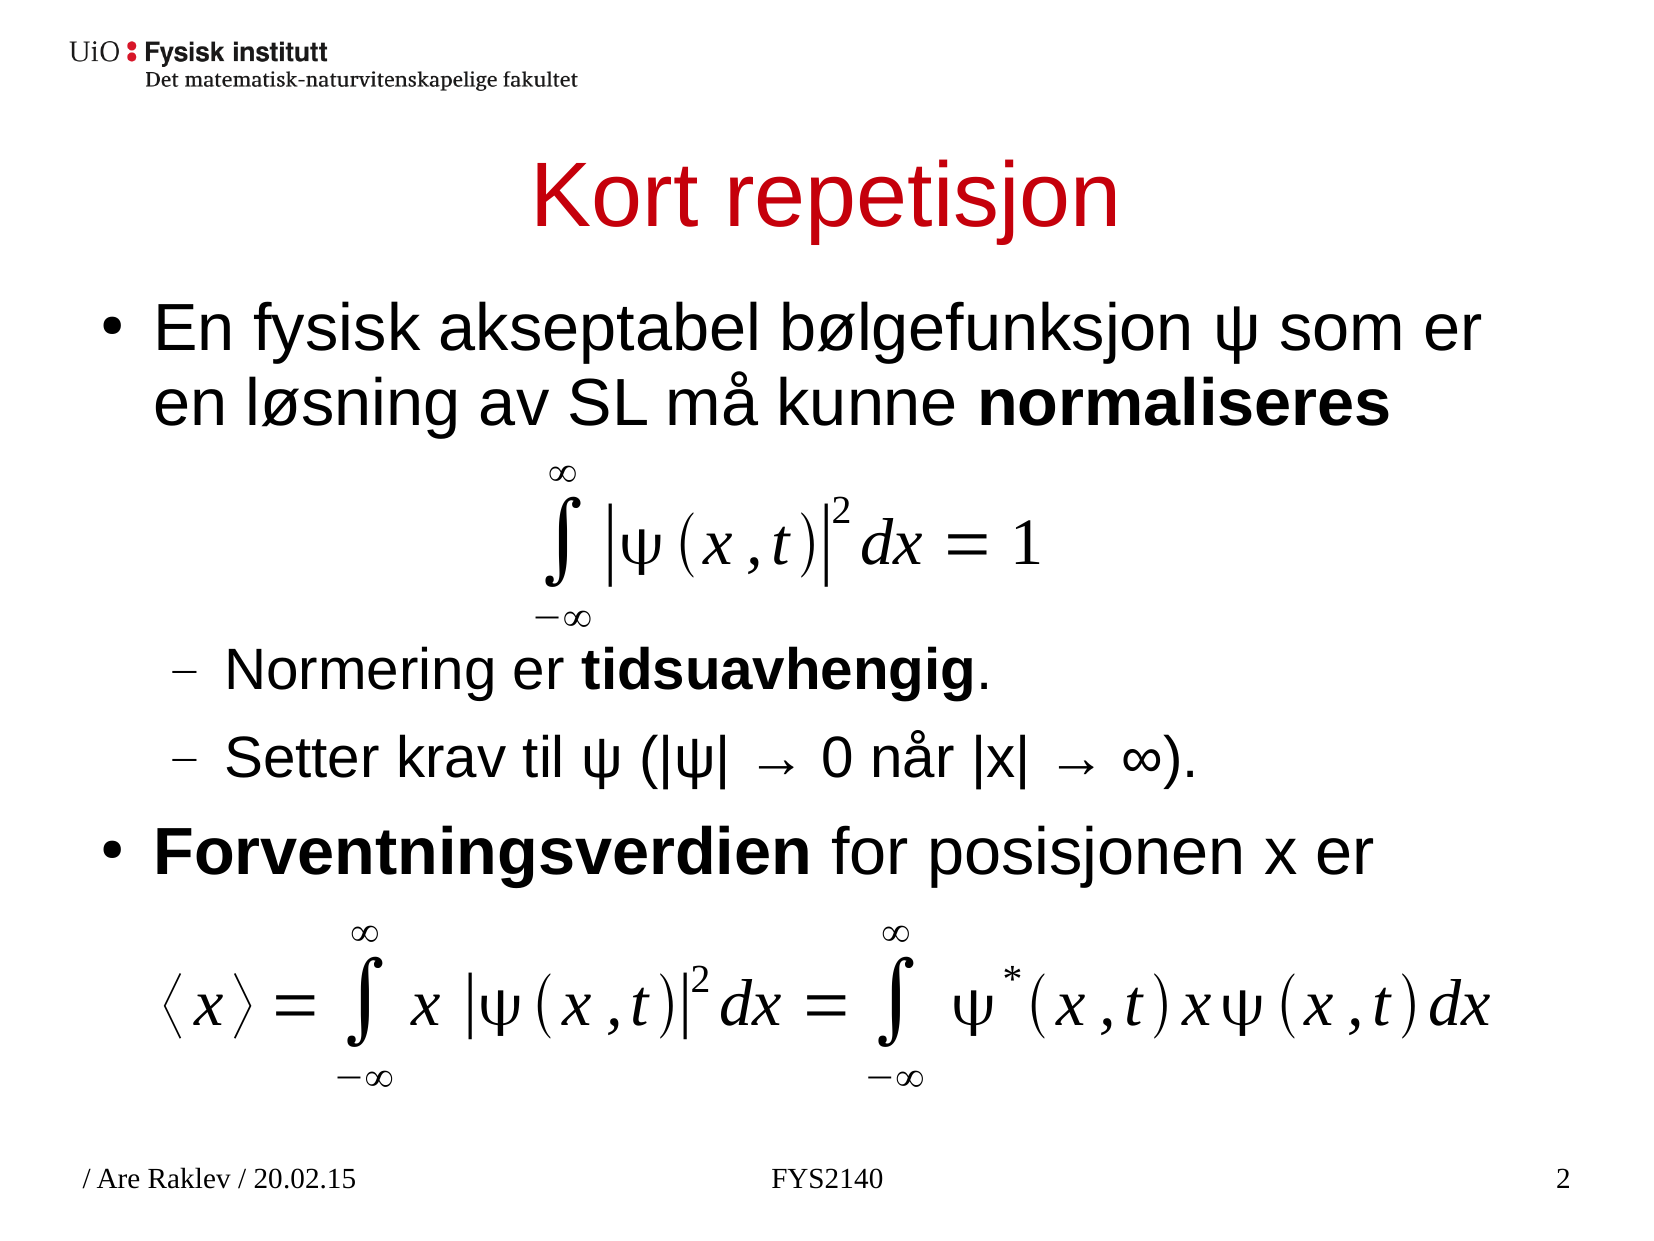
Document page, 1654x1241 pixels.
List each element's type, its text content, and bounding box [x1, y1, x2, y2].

chart [155, 909, 1496, 1098]
chart [525, 449, 1048, 638]
picture [68, 37, 581, 93]
title Kort repetisjon [82, 90, 1571, 298]
list En fysisk akseptabel bølgefunksjon ψ som er en løsning av SL må kunne normaliseres Normering er tidsuavhengig. Setter krav til ψ (|ψ| → 0 når |x| → ∞). Forventningsverdien for posisjonen x er [82, 290, 1538, 1088]
